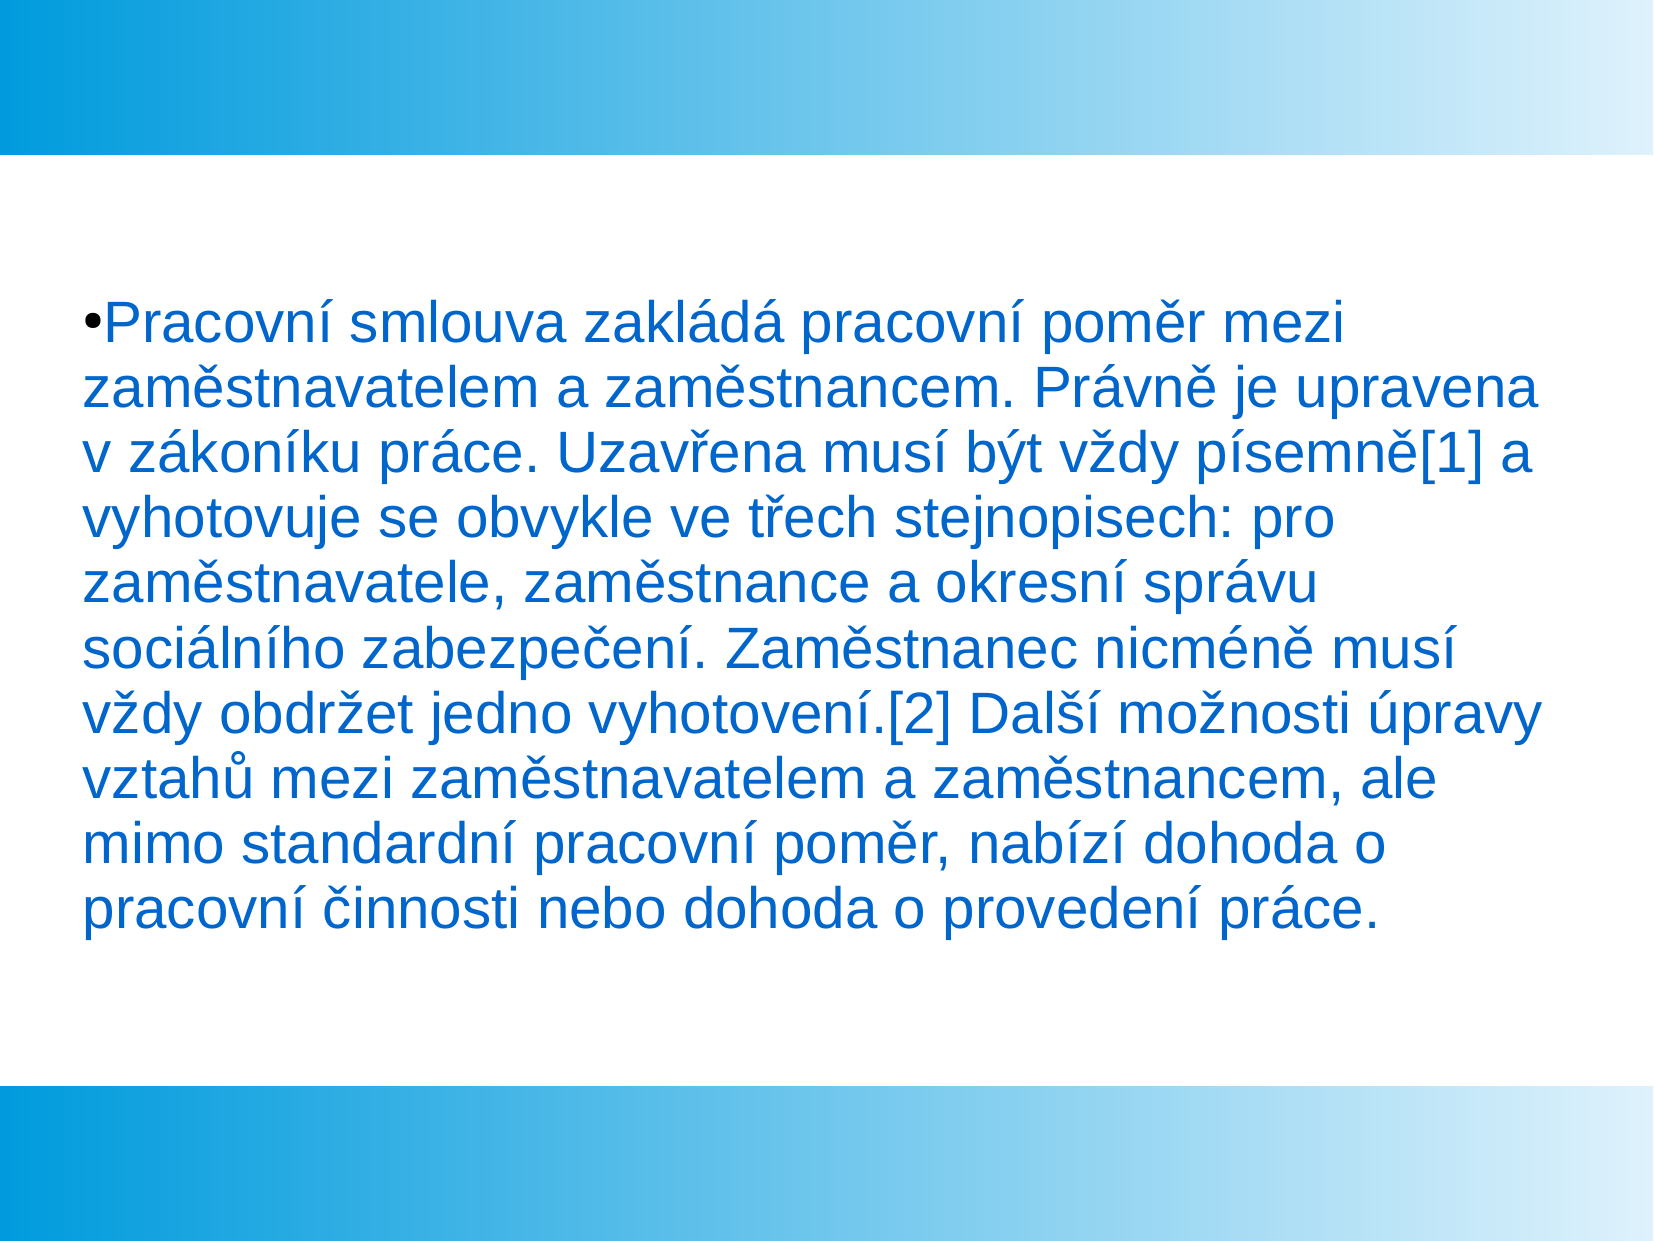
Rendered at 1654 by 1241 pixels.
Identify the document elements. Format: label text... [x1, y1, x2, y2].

list Pracovní smlouva zakládá pracovní poměr mezi zaměstnavatelem a zaměstnancem. Právně je upravena v zákoníku práce. Uzavřena musí být vždy písemně[1] a vyhotovuje se obvykle ve třech stejnopisech: pro zaměstnavatele, zaměstnance a okresní správu sociálního zabezpečení. Zaměstnanec nicméně musí vždy obdržet jedno vyhotovení.[2] Další možnosti úpravy vztahů mezi zaměstnavatelem a zaměstnancem, ale mimo standardní pracovní poměr, nabízí dohoda o pracovní činnosti nebo dohoda o provedení práce. [82, 290, 1571, 1010]
